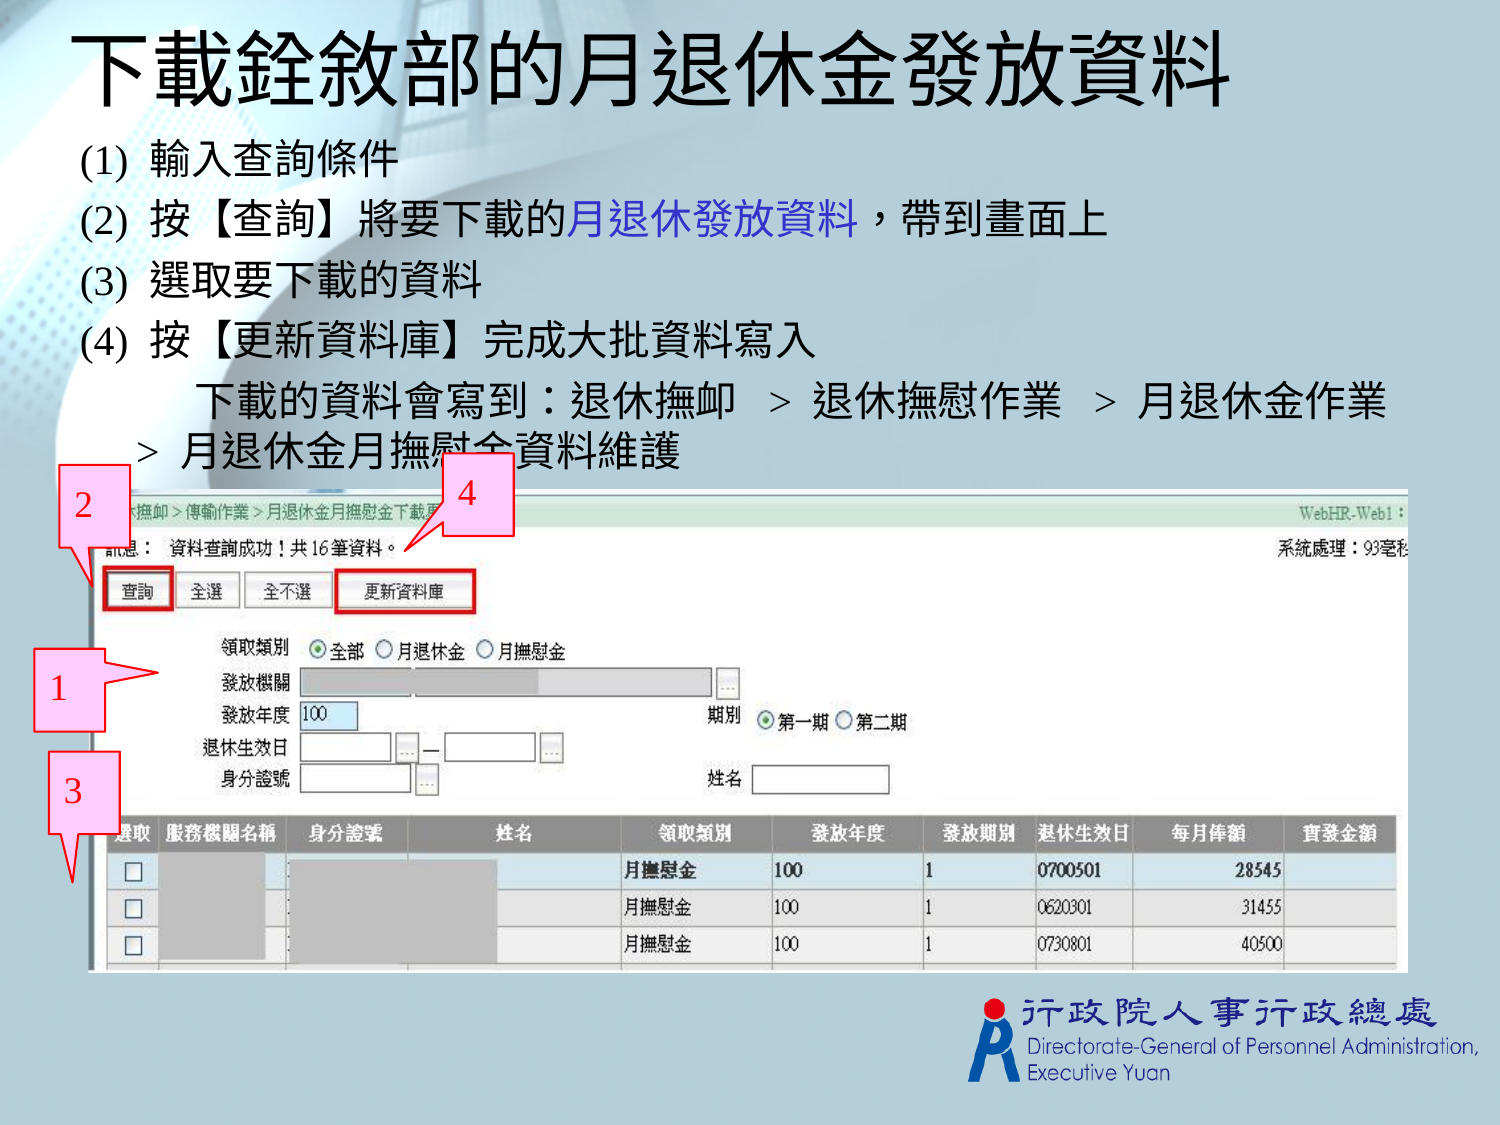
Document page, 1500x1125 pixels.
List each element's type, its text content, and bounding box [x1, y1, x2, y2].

text_box 2 [59, 464, 131, 587]
text_box (1) 輸入查詢條件 (2) 按【查詢】將要下載的月退休發放資料，帶到畫面上 (3) 選取要下載的資料 (4) 按【更新資料庫】完成大批資料寫入 下載的資料會寫到：退休撫卹 > 退休撫慰作業 > 月退休金作業 > 月退休金月撫慰金資料維護 [65, 125, 1447, 373]
picture [88, 489, 1408, 973]
text_box 4 [404, 453, 514, 552]
text_box 3 [48, 751, 120, 883]
text_box 1 [34, 648, 158, 732]
title 下載銓敘部的月退休金發放資料 [52, 2, 1459, 133]
